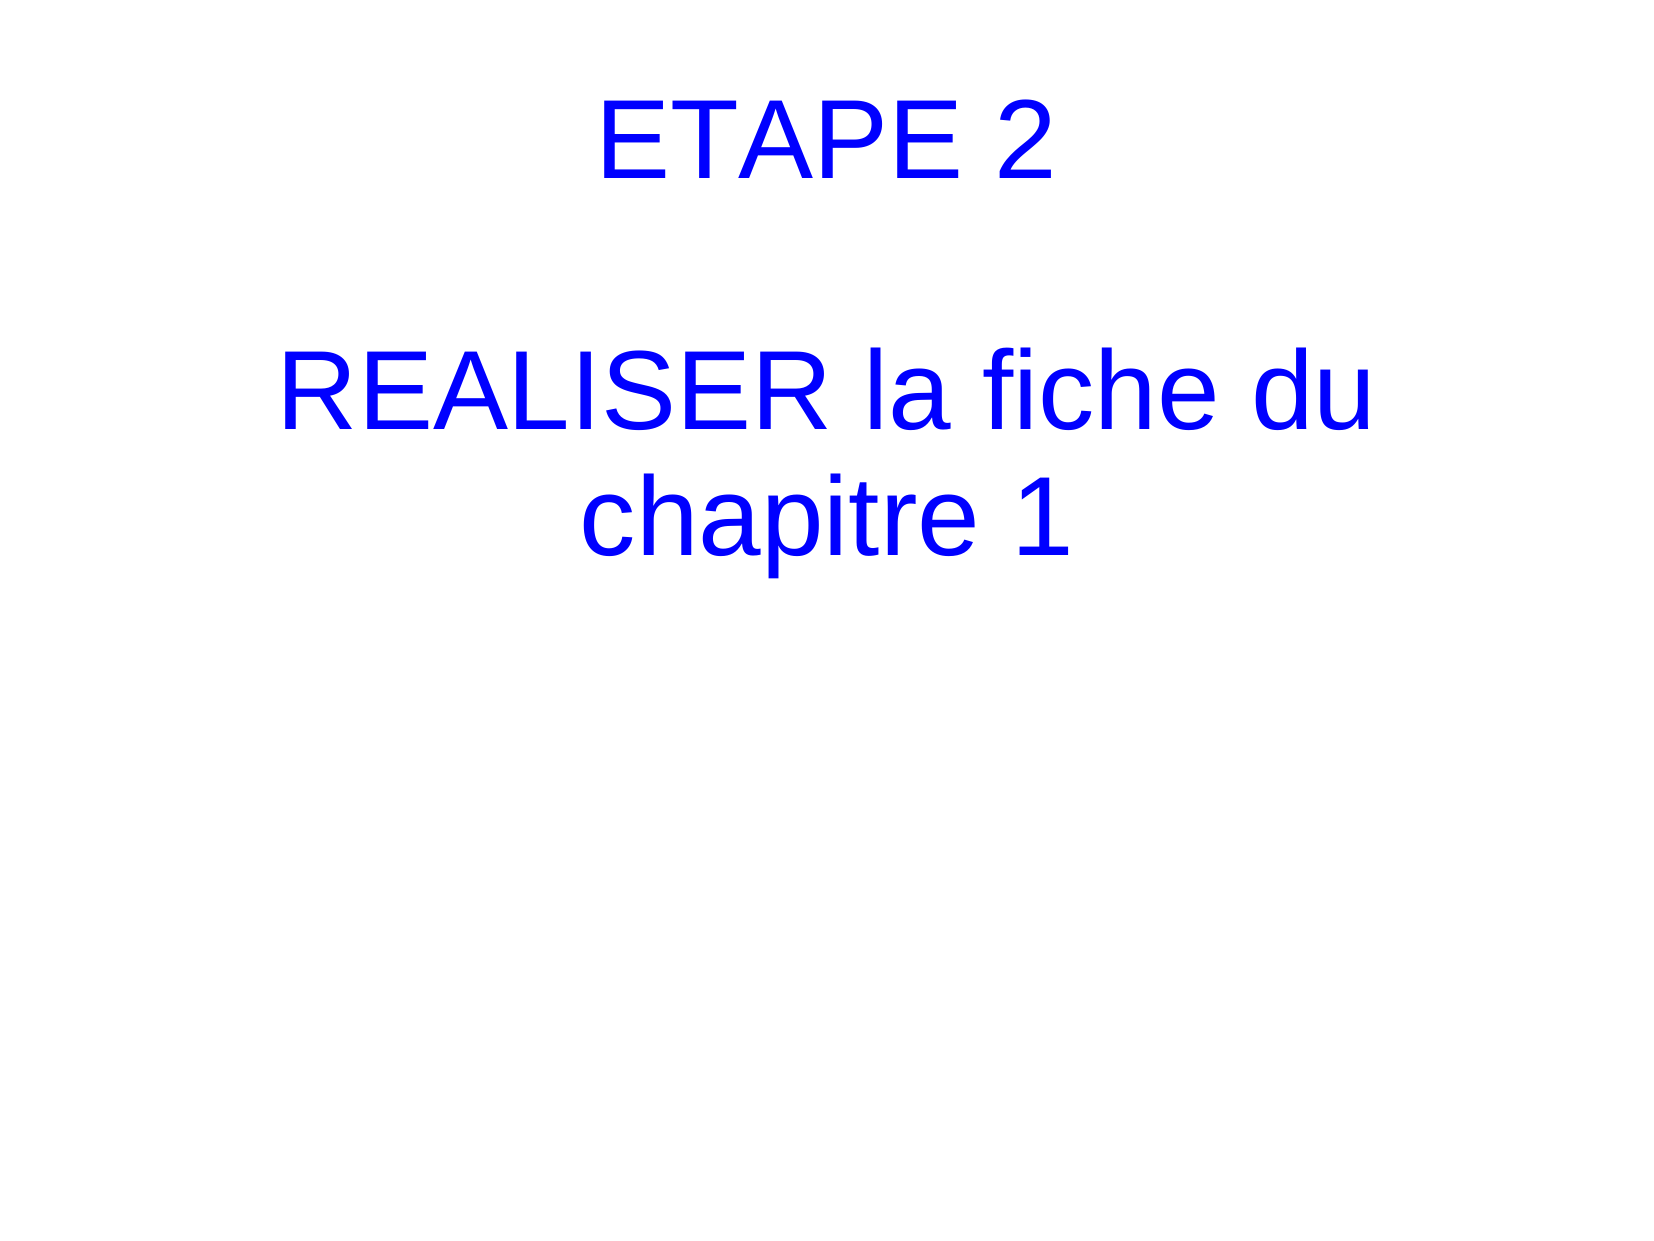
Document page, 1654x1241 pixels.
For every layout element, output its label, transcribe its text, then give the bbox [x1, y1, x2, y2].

text_box ETAPE 2 REALISER la fiche du chapitre 1 [129, 70, 1524, 588]
